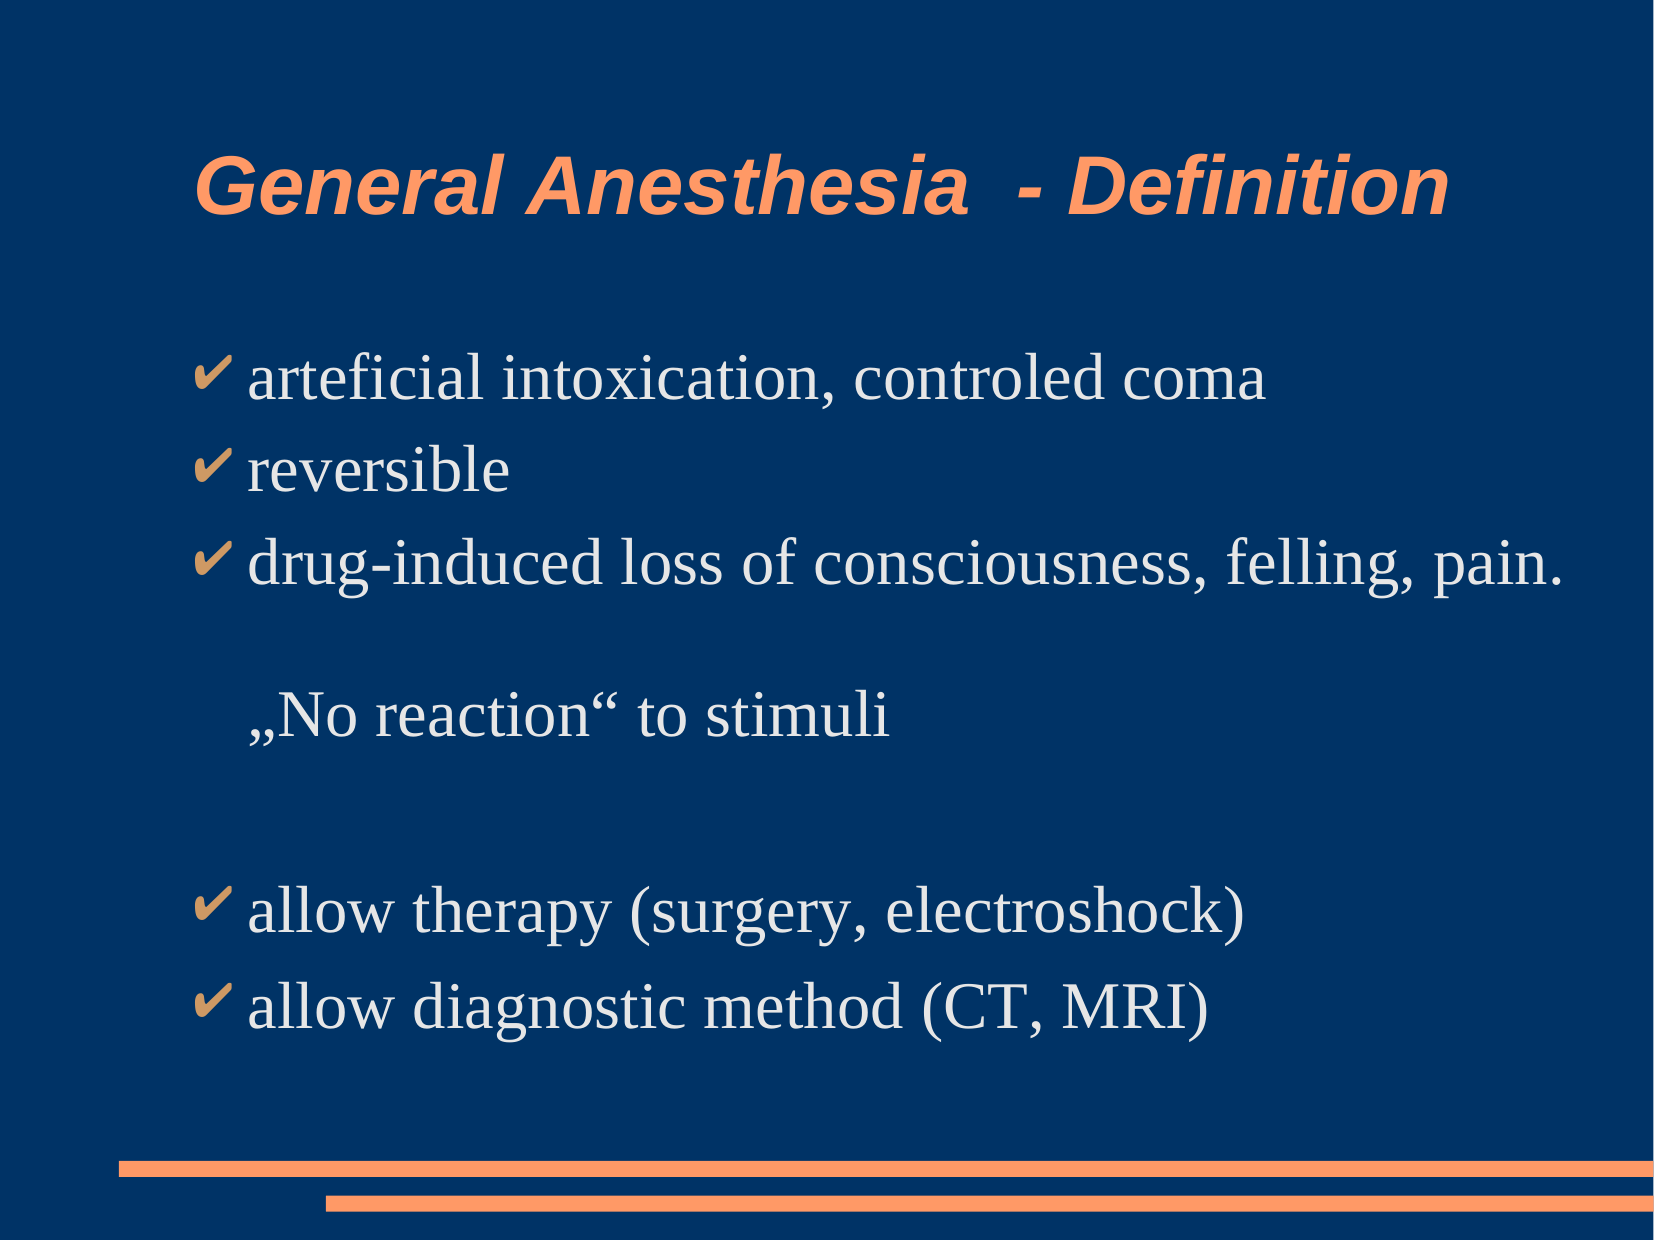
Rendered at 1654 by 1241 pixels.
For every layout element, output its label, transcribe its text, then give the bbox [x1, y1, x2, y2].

list arteficial intoxication, controled coma reversible drug-induced loss of consciousness, felling, pain. „No reaction“ to stimuli allow therapy (surgery, electroshock) allow diagnostic method (CT, MRI) [179, 330, 1585, 1075]
title General Anesthesia - Definition [179, 82, 1585, 290]
